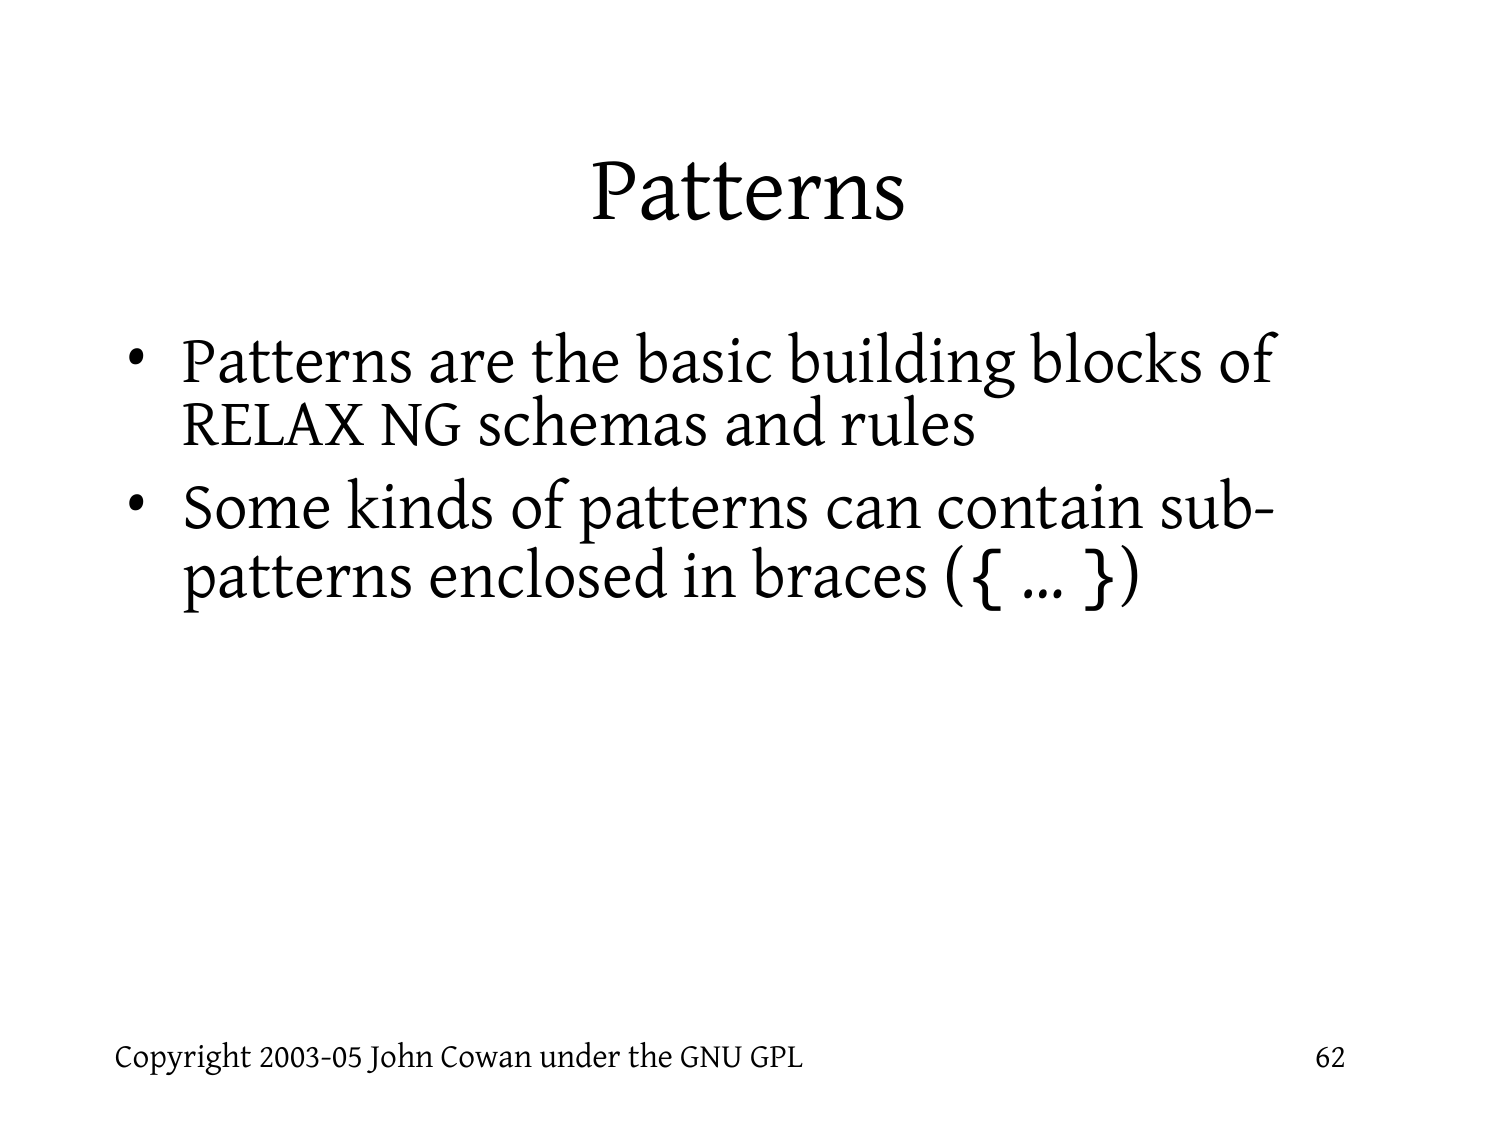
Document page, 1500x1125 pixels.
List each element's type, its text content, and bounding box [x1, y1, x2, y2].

title Patterns [112, 99, 1388, 288]
list Patterns are the basic building blocks of RELAX NG schemas and rules Some kinds of patterns can contain sub-patterns enclosed in braces ({ … }) [112, 324, 1388, 1000]
